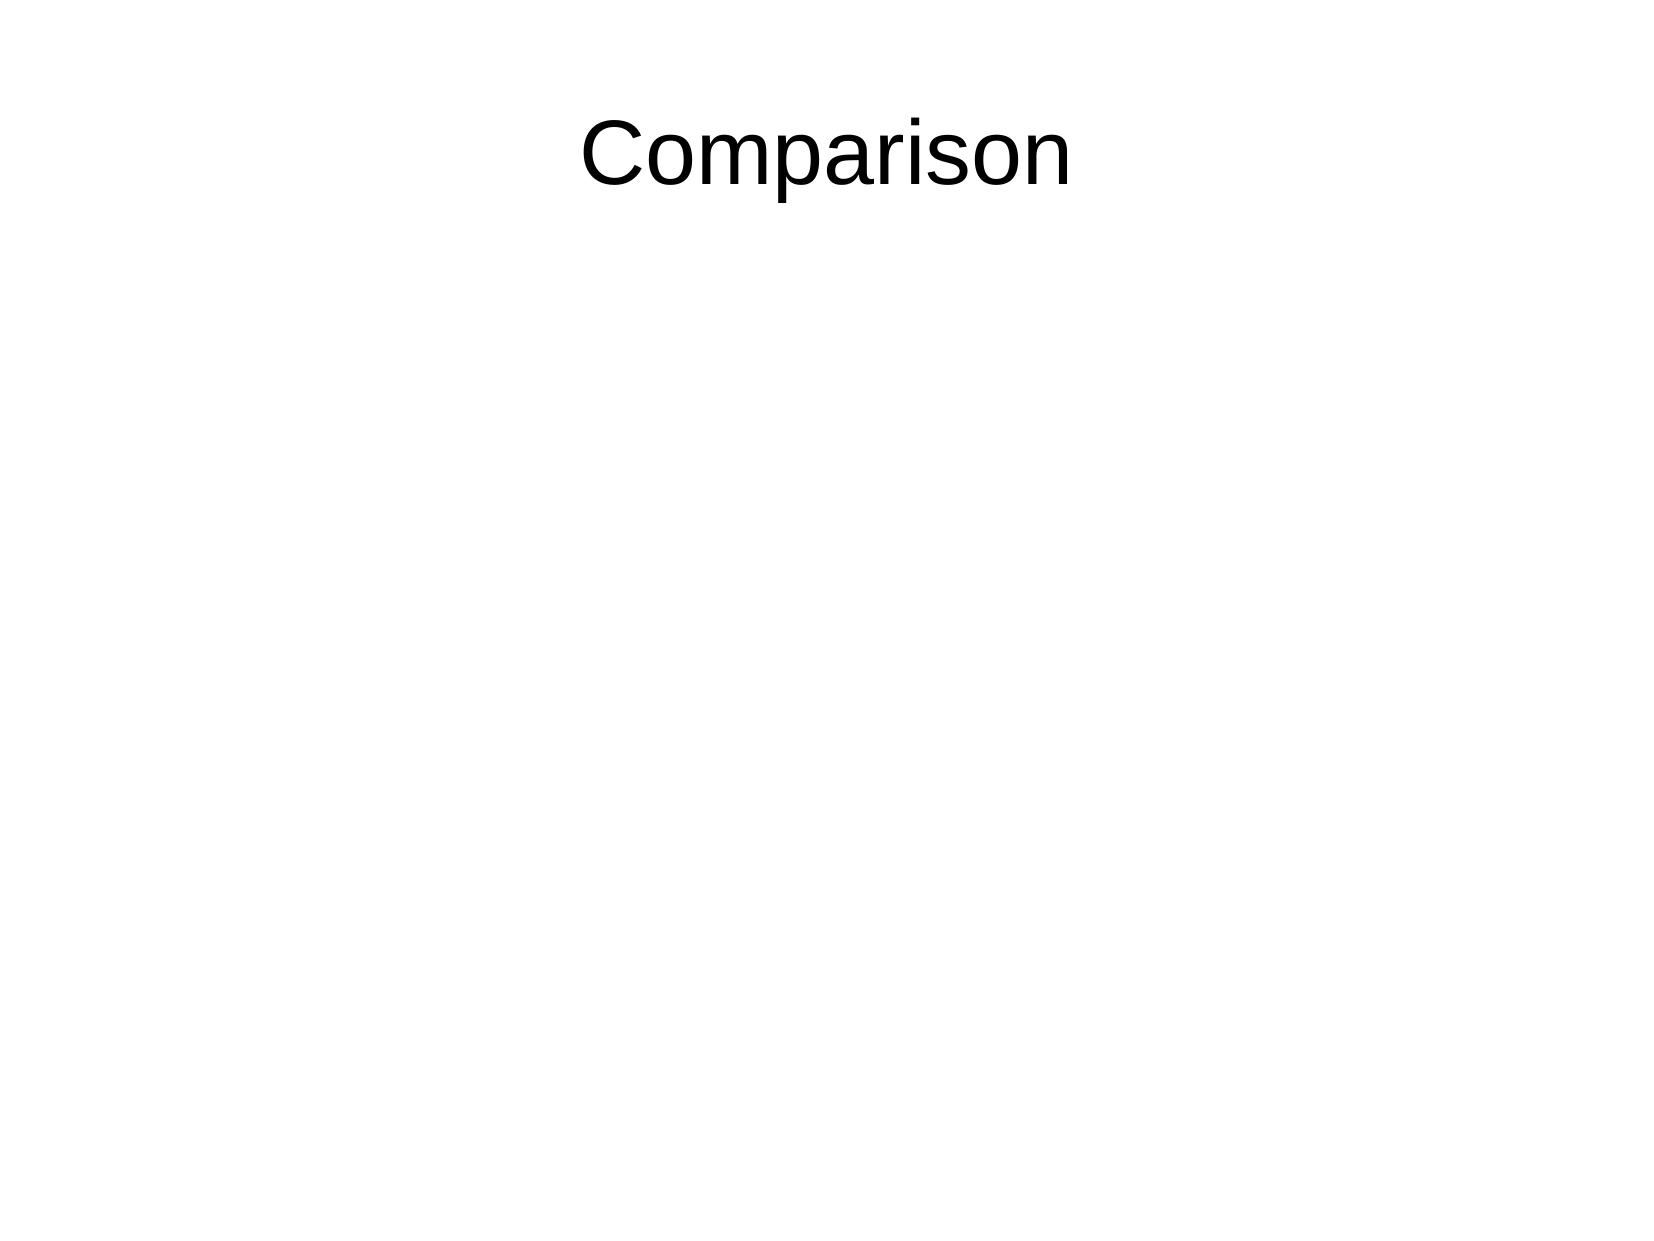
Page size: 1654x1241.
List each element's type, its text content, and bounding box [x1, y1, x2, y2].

title Comparison [82, 49, 1571, 257]
